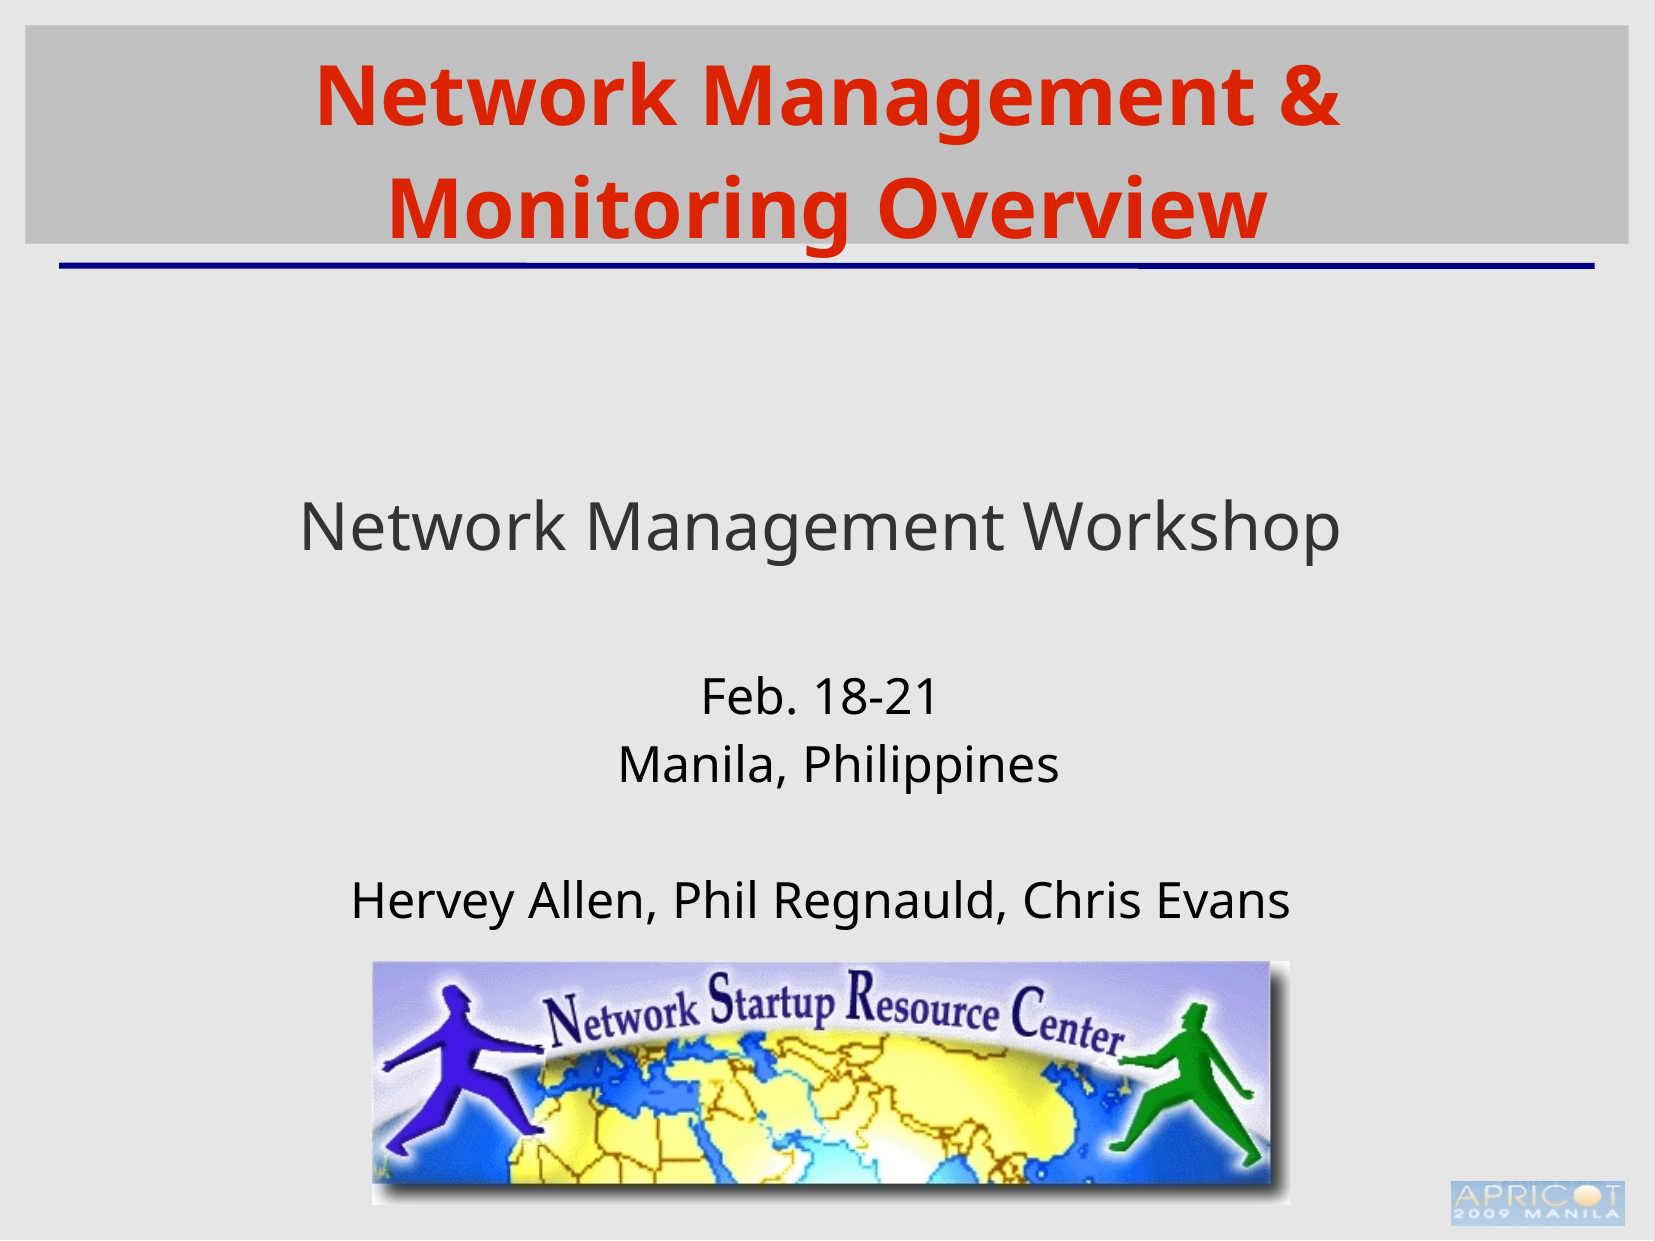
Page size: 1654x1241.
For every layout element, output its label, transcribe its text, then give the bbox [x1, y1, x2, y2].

subtitle Network Management Workshop Feb. 18-21 Manila, Philippines Hervey Allen, Phil Regnauld, Chris Evans [84, 293, 1524, 1120]
title Network Management & Monitoring Overview [121, 46, 1534, 254]
picture [372, 961, 1290, 1205]
picture [1451, 1181, 1625, 1226]
